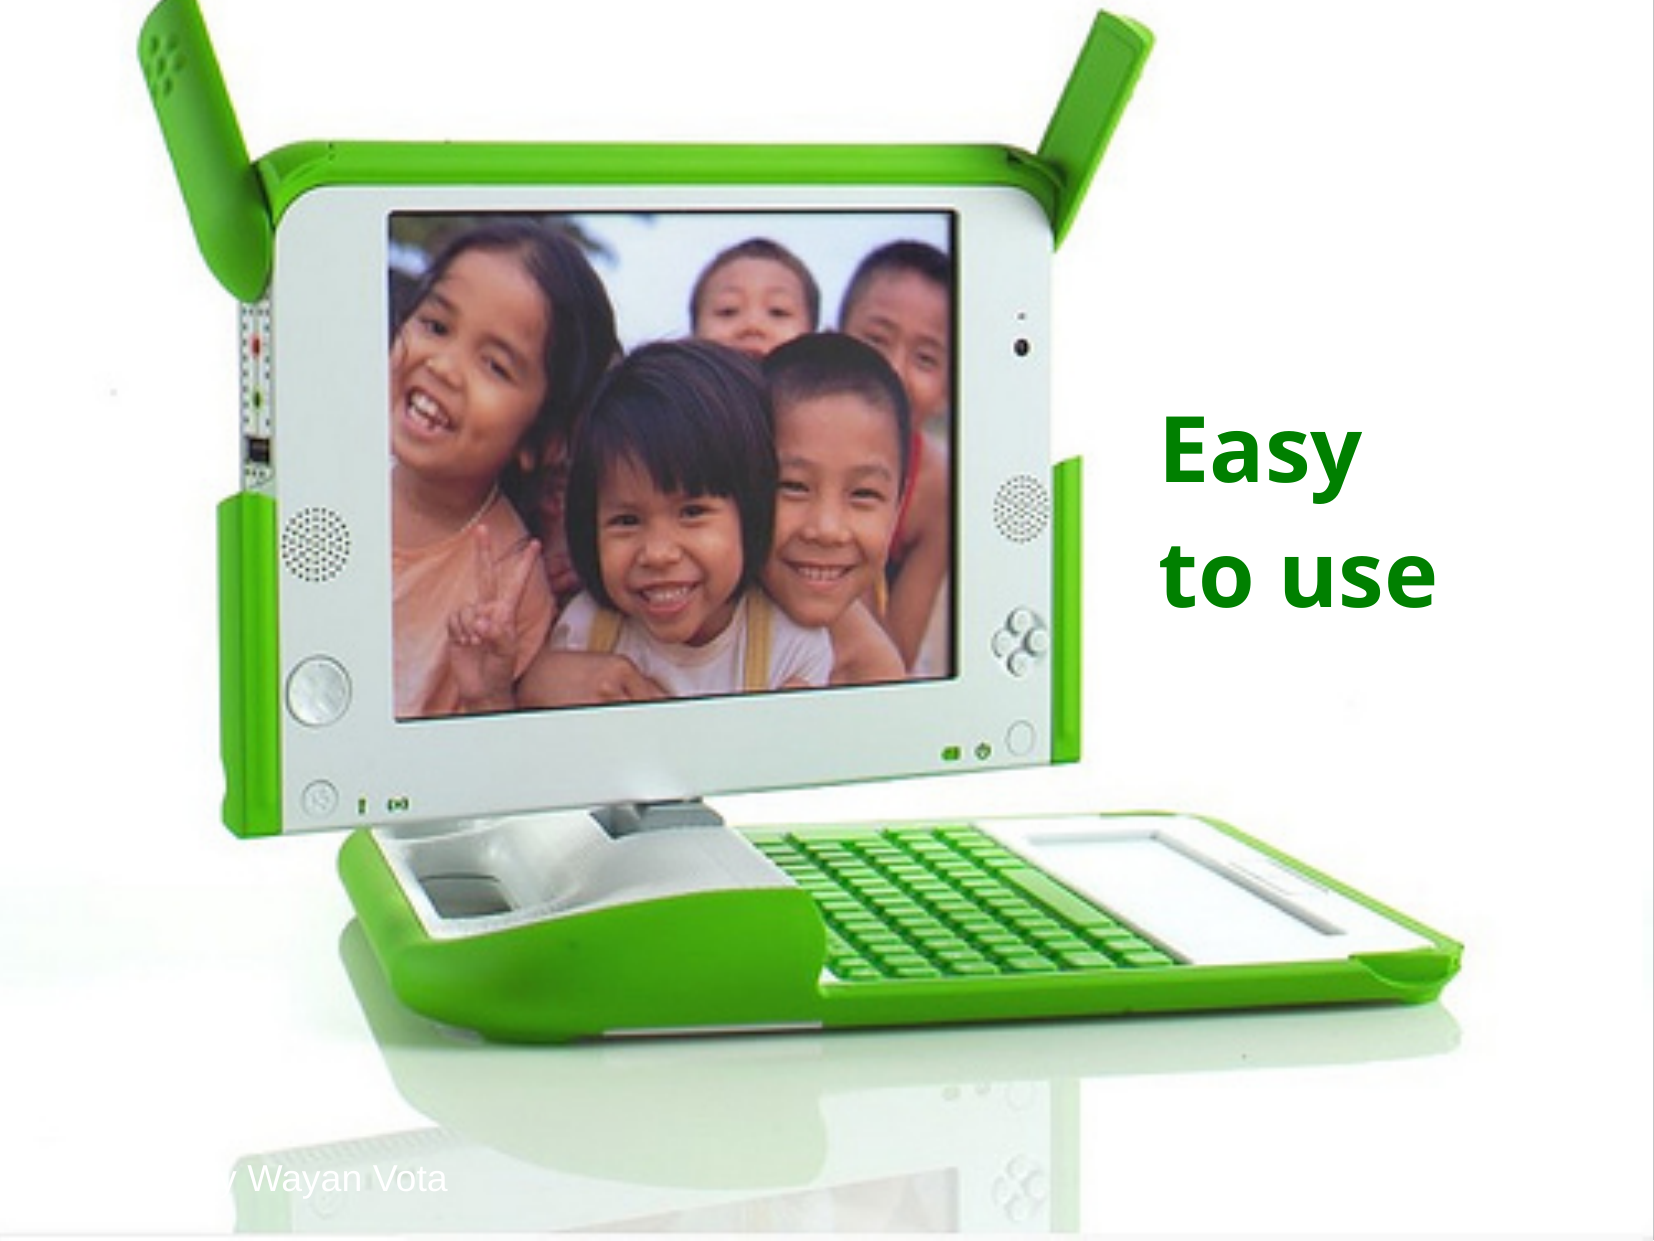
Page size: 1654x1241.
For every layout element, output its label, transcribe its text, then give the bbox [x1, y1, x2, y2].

picture [0, 0, 1654, 1241]
title Easy to use [1143, 220, 1544, 800]
text_box Photo by Wayan Vota [74, 1150, 463, 1208]
